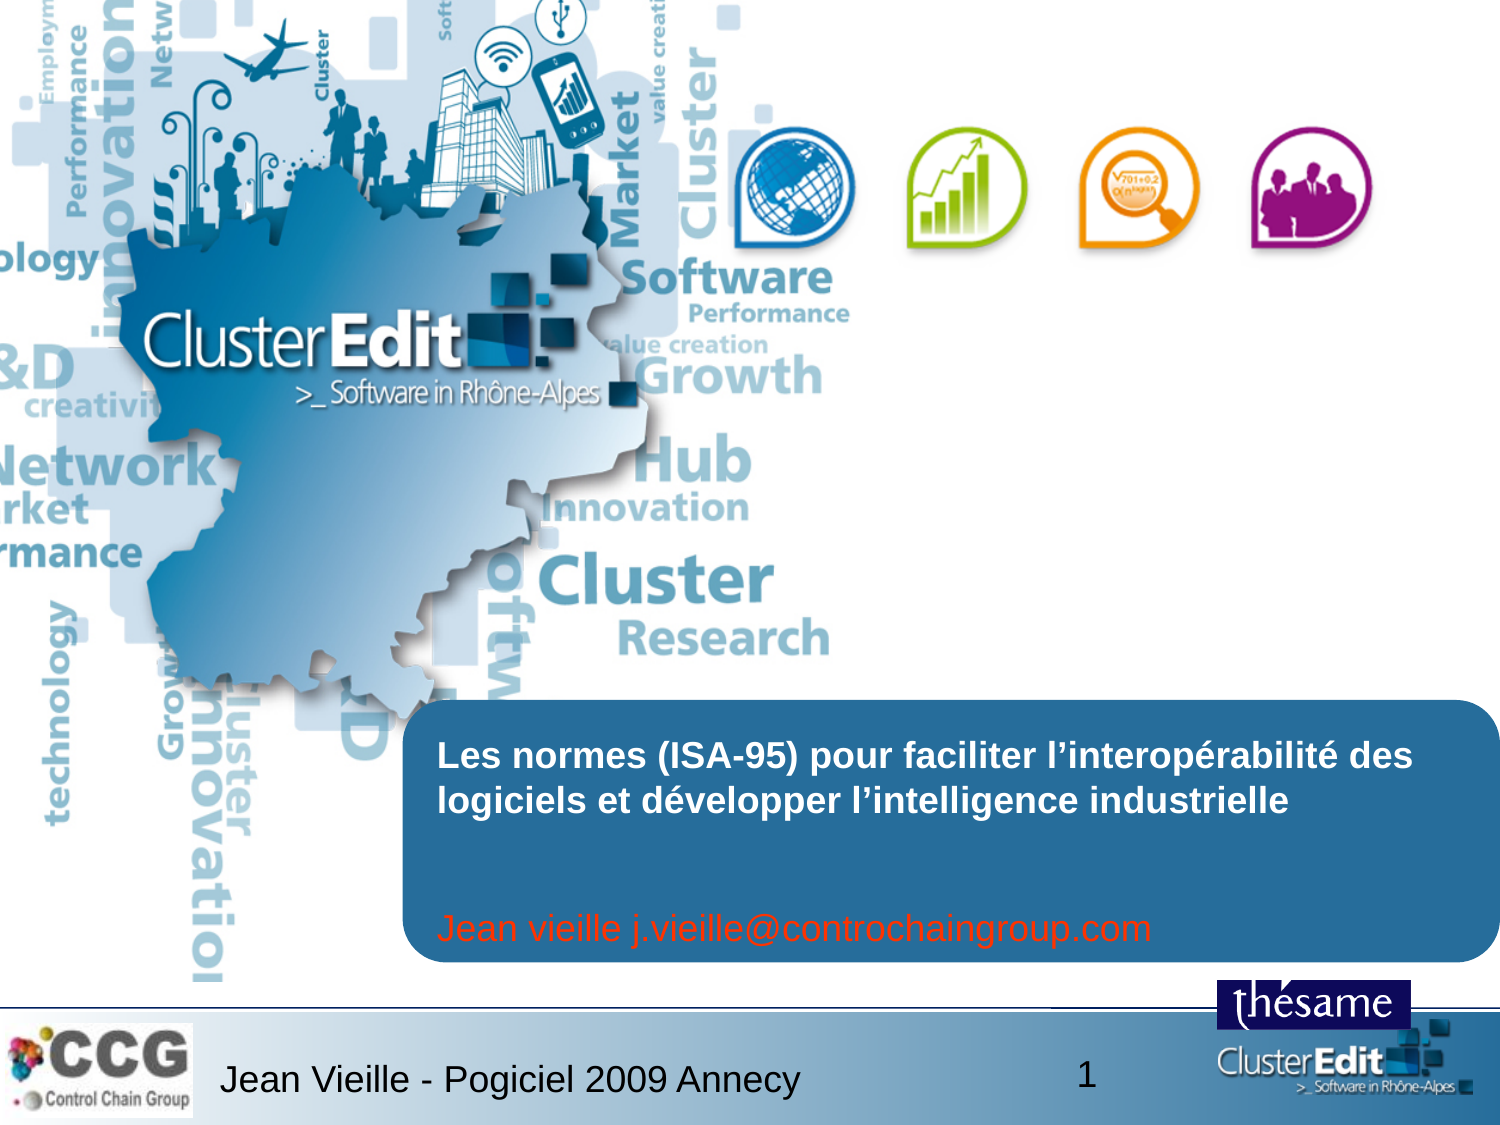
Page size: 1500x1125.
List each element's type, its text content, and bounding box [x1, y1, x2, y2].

slide_number <numéro> [1061, 1034, 1200, 1103]
picture [0, 0, 1500, 1095]
text_box [402, 699, 1500, 963]
footer Jean Vieille - Pogiciel 2009 Annecy [204, 1039, 1044, 1108]
text_box Les normes (ISA-95) pour faciliter l’interopérabilité des logiciels et développer l’intelligence industrielle Jean vieille j.vieille@controchaingroup.com [421, 716, 1473, 957]
picture [5, 1023, 193, 1118]
